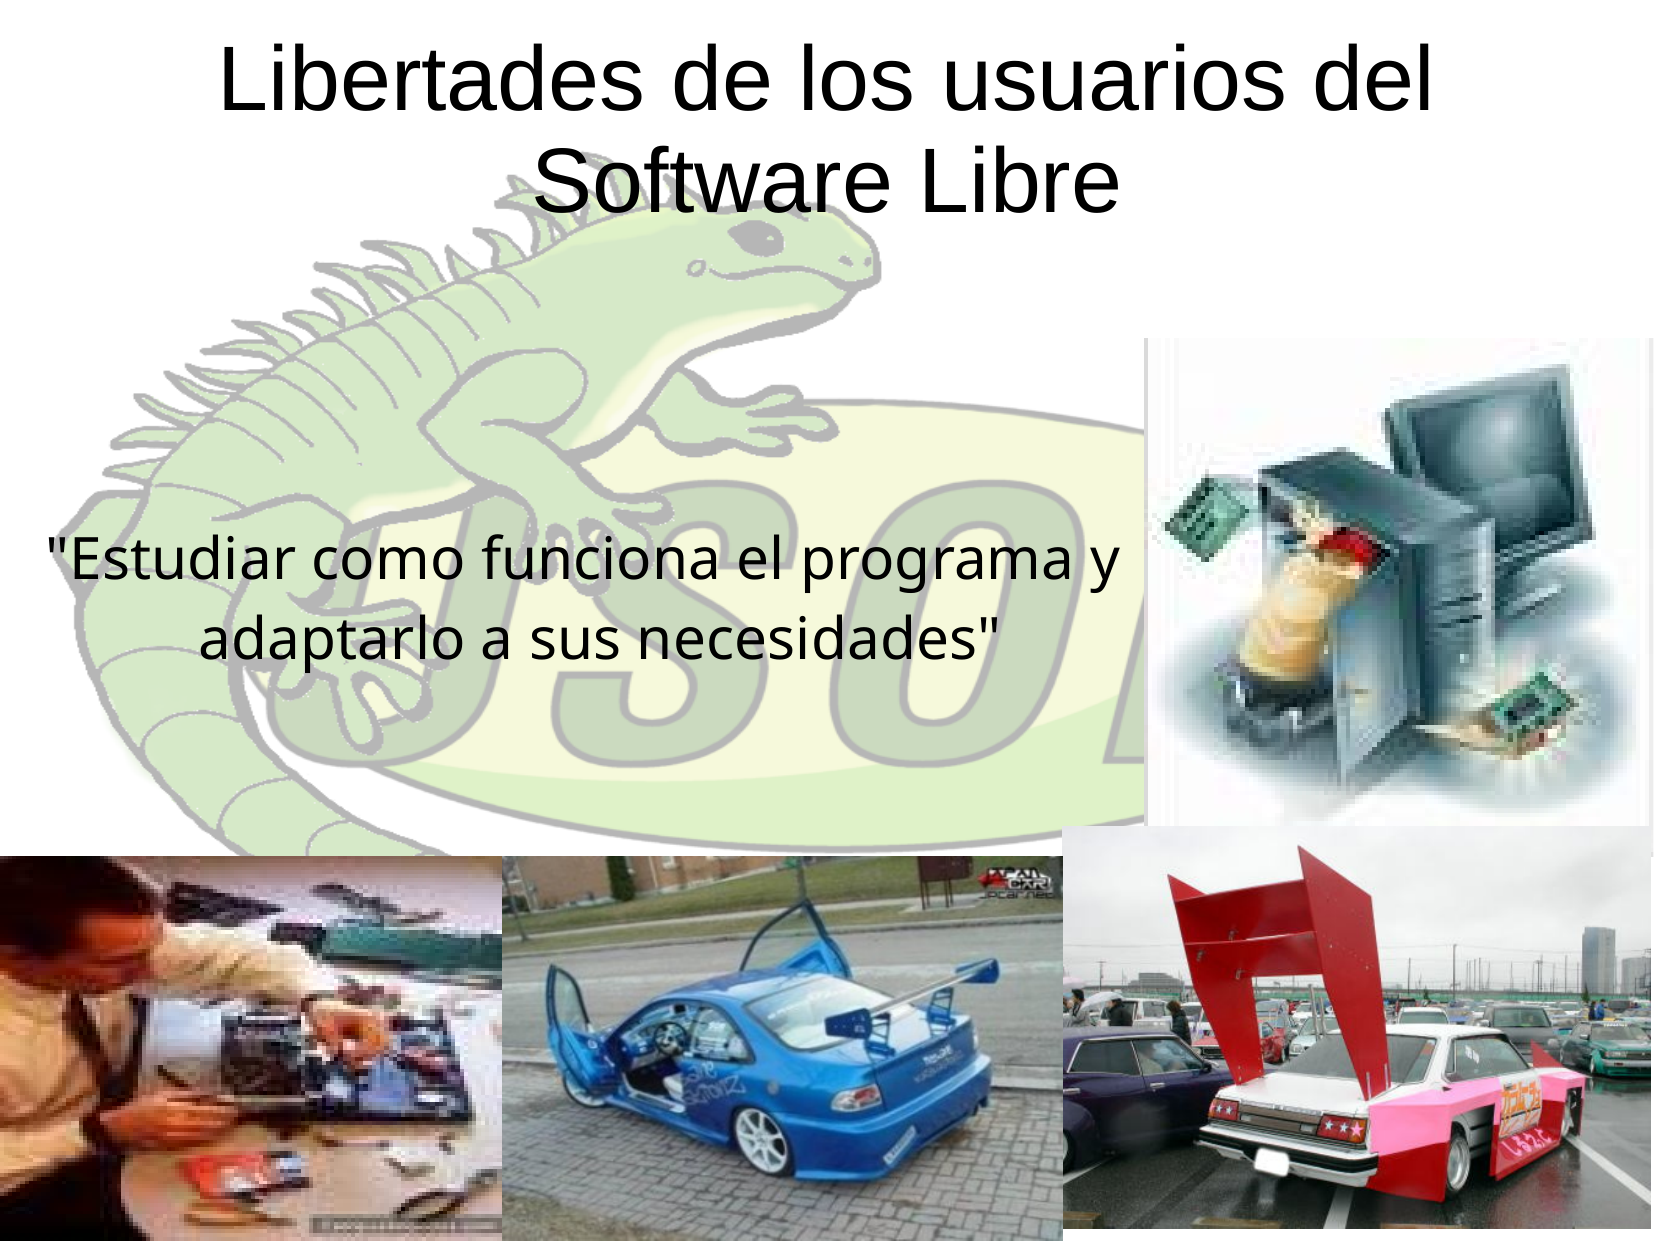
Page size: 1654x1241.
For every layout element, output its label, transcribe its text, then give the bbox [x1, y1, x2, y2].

title Libertades de los usuarios del Software Libre [121, 26, 1534, 234]
text_box "Estudiar como funciona el programa y adaptarlo a sus necesidades" [15, 508, 1152, 739]
picture [0, 0, 1654, 1241]
